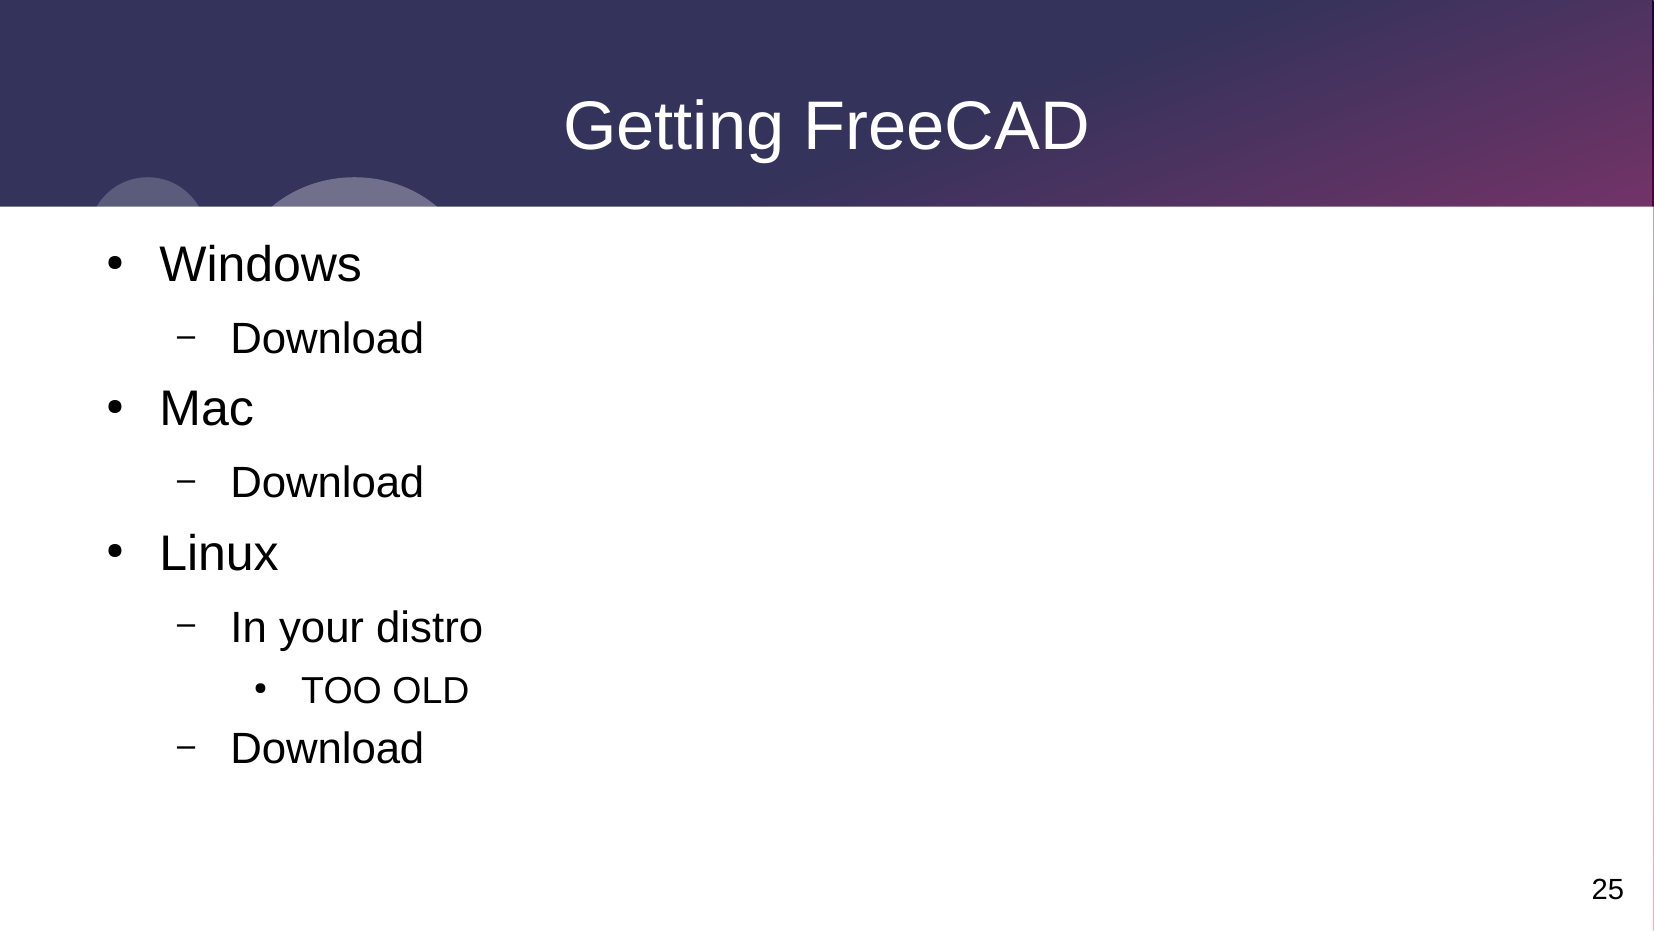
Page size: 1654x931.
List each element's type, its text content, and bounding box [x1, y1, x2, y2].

list Windows Download Mac Download Linux In your distro TOO OLD Download [88, 236, 1565, 827]
title Getting FreeCAD [88, 44, 1565, 207]
